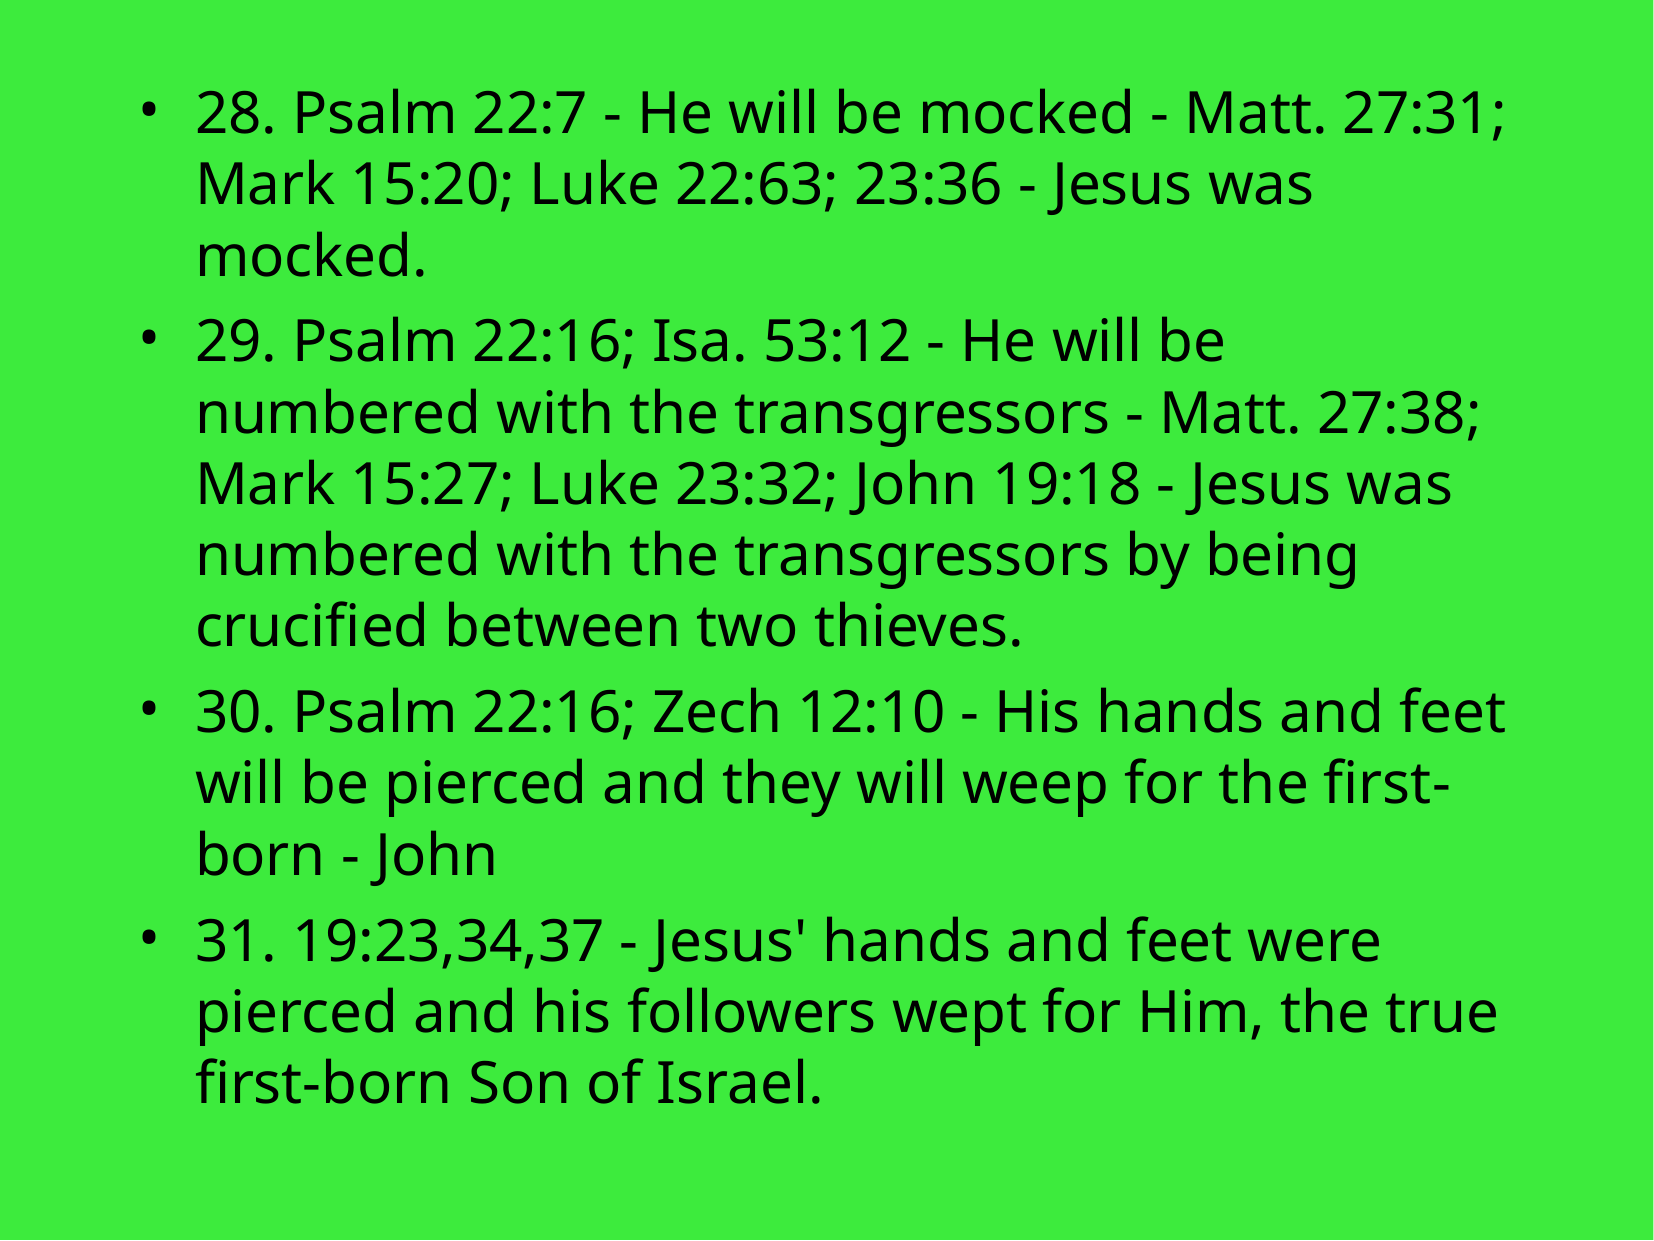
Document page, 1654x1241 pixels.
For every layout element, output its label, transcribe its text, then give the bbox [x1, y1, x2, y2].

list 28. Psalm 22:7 - He will be mocked - Matt. 27:31; Mark 15:20; Luke 22:63; 23:36 - Jesus was mocked. 29. Psalm 22:16; Isa. 53:12 - He will be numbered with the transgressors - Matt. 27:38; Mark 15:27; Luke 23:32; John 19:18 - Jesus was numbered with the transgressors by being crucified between two thieves. 30. Psalm 22:16; Zech 12:10 - His hands and feet will be pierced and they will weep for the first-born - John 31. 19:23,34,37 - Jesus' hands and feet were pierced and his followers wept for Him, the true first-born Son of Israel. [124, 68, 1530, 1175]
